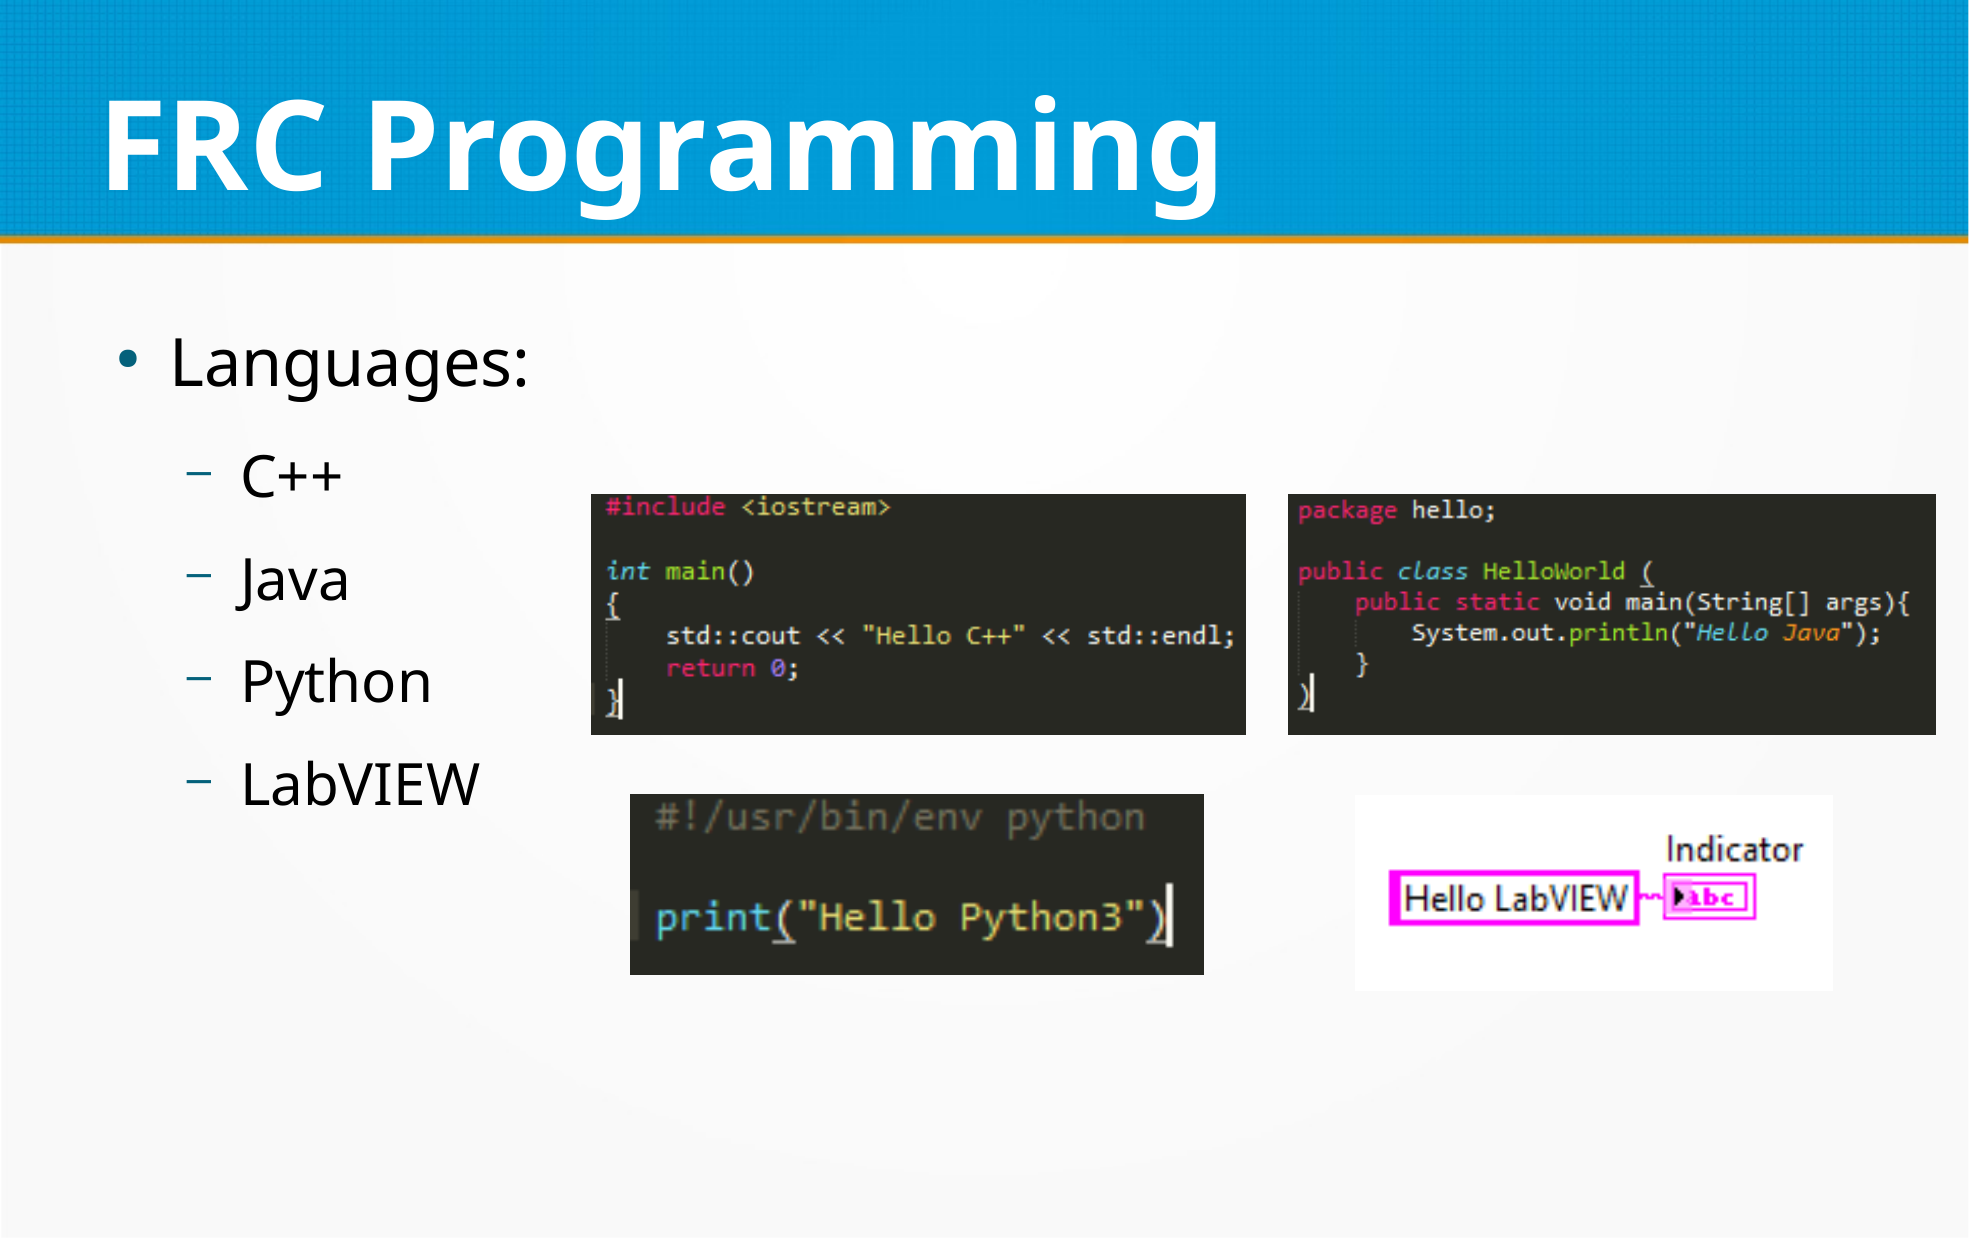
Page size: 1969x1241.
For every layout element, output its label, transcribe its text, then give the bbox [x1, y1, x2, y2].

title FRC Programming [98, 19, 1870, 227]
list Languages: C++ Java Python LabVIEW [98, 315, 1861, 1081]
picture [0, 233, 1969, 1241]
